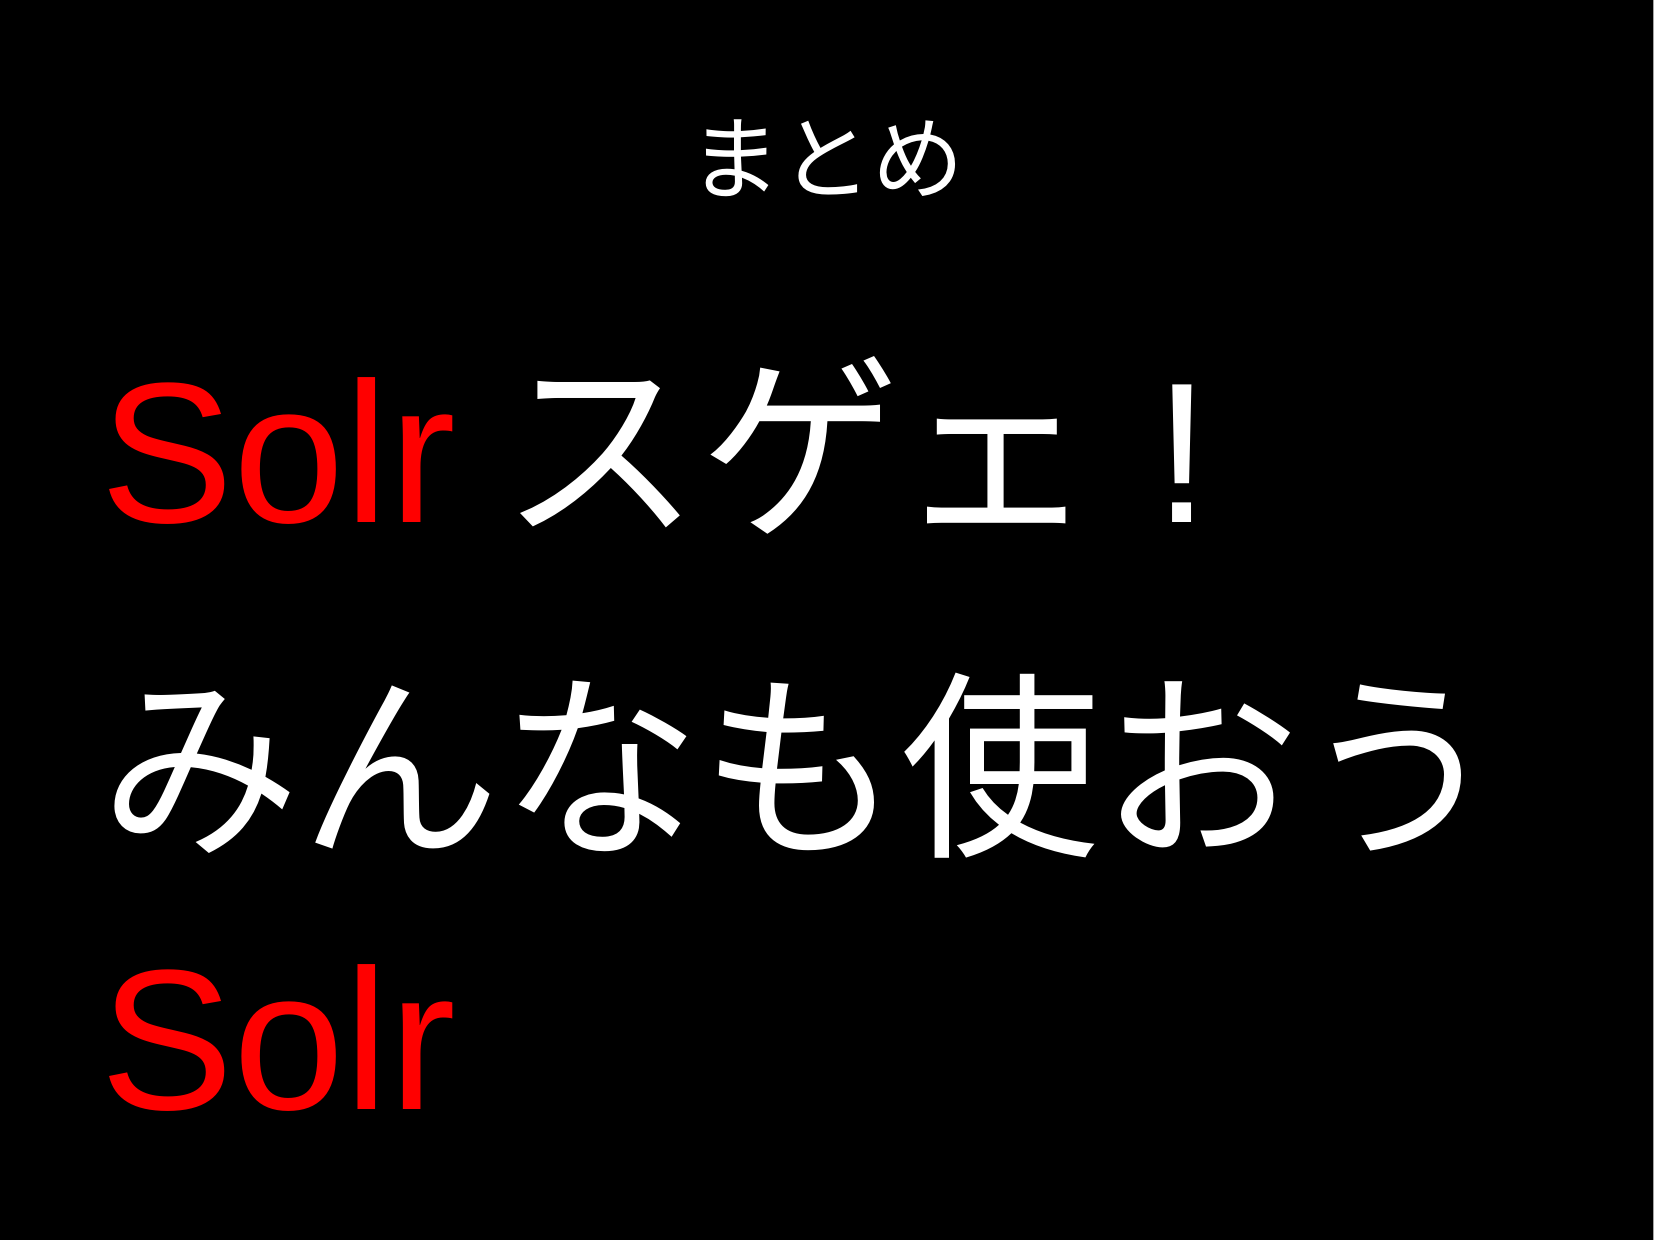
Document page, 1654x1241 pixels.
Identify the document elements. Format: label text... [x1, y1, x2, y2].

list Solrスゲェ! みんなも使おう Solr [82, 290, 1571, 1211]
title まとめ [82, 49, 1571, 257]
